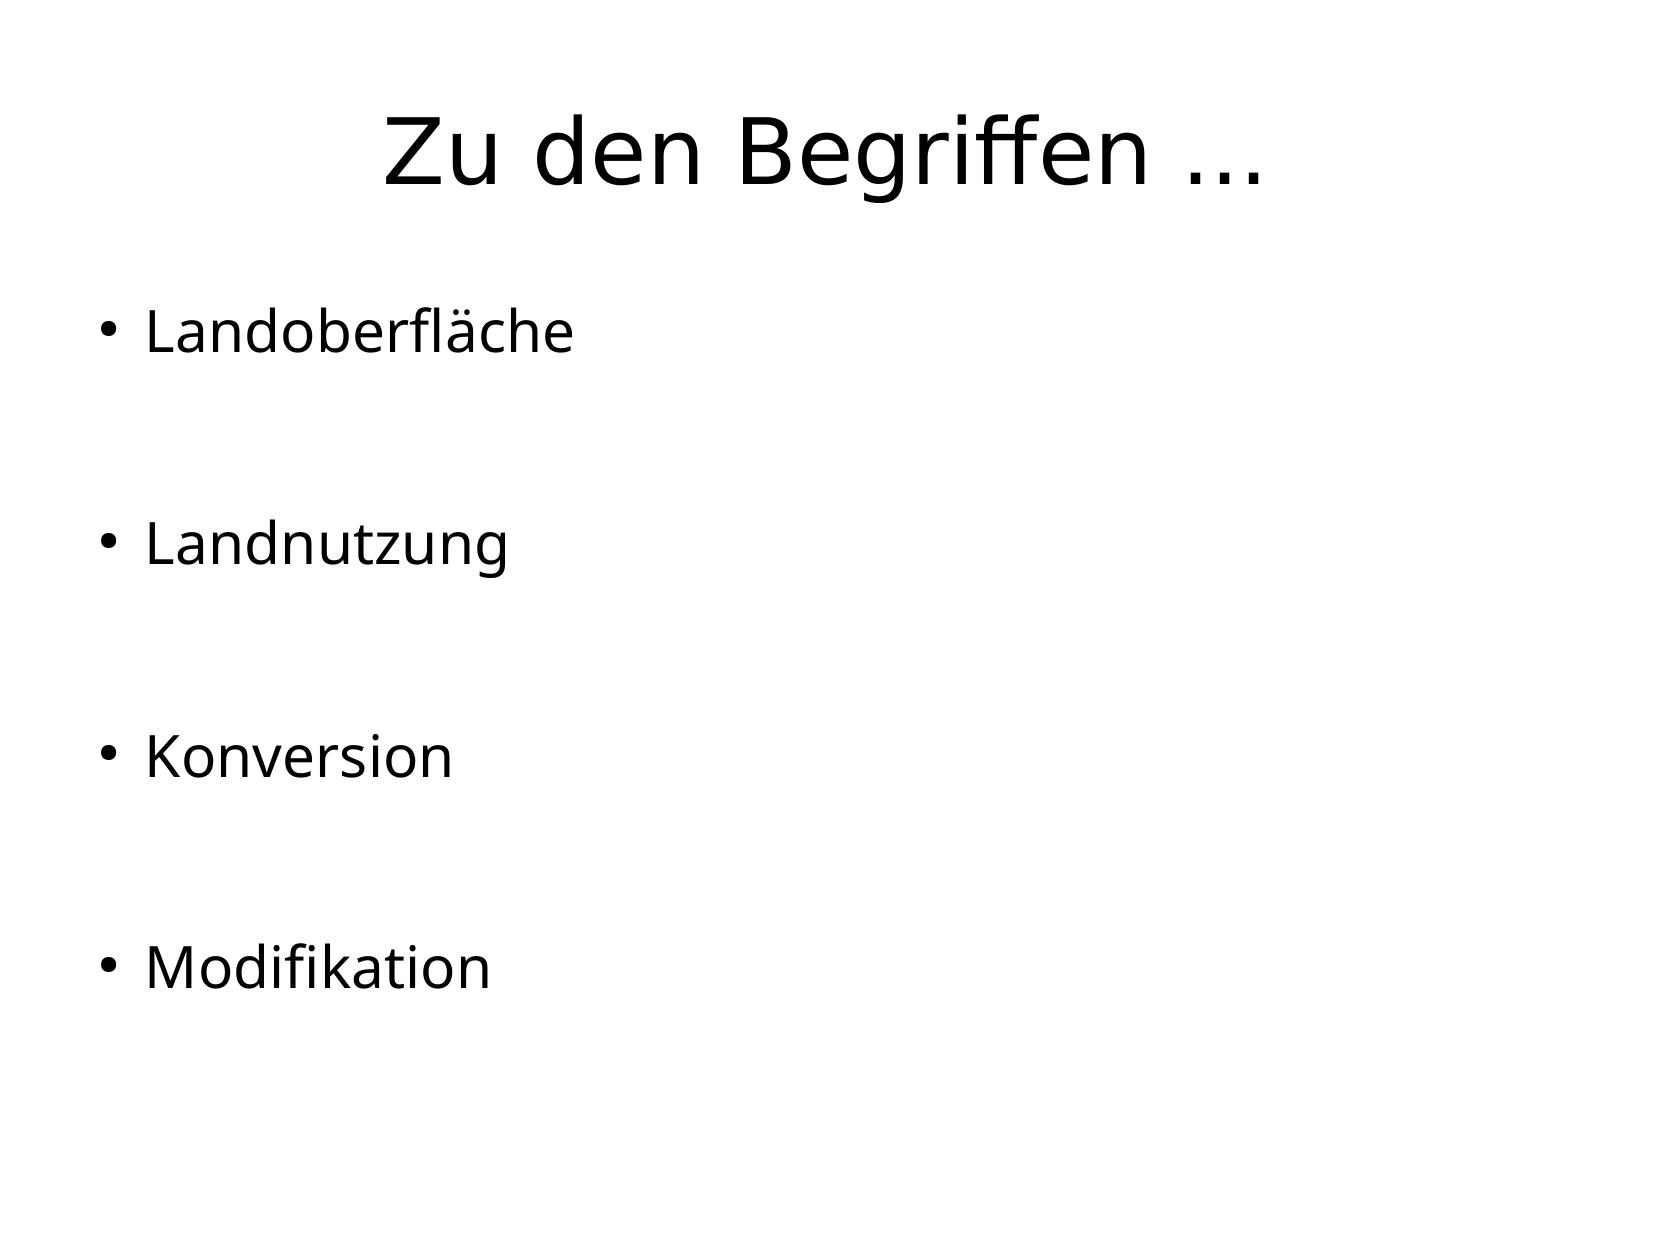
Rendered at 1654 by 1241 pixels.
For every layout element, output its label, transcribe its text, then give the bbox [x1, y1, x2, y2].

title Zu den Begriffen ... [82, 49, 1571, 257]
list Landoberfläche Landnutzung Konversion Modifikation [82, 290, 1571, 1010]
